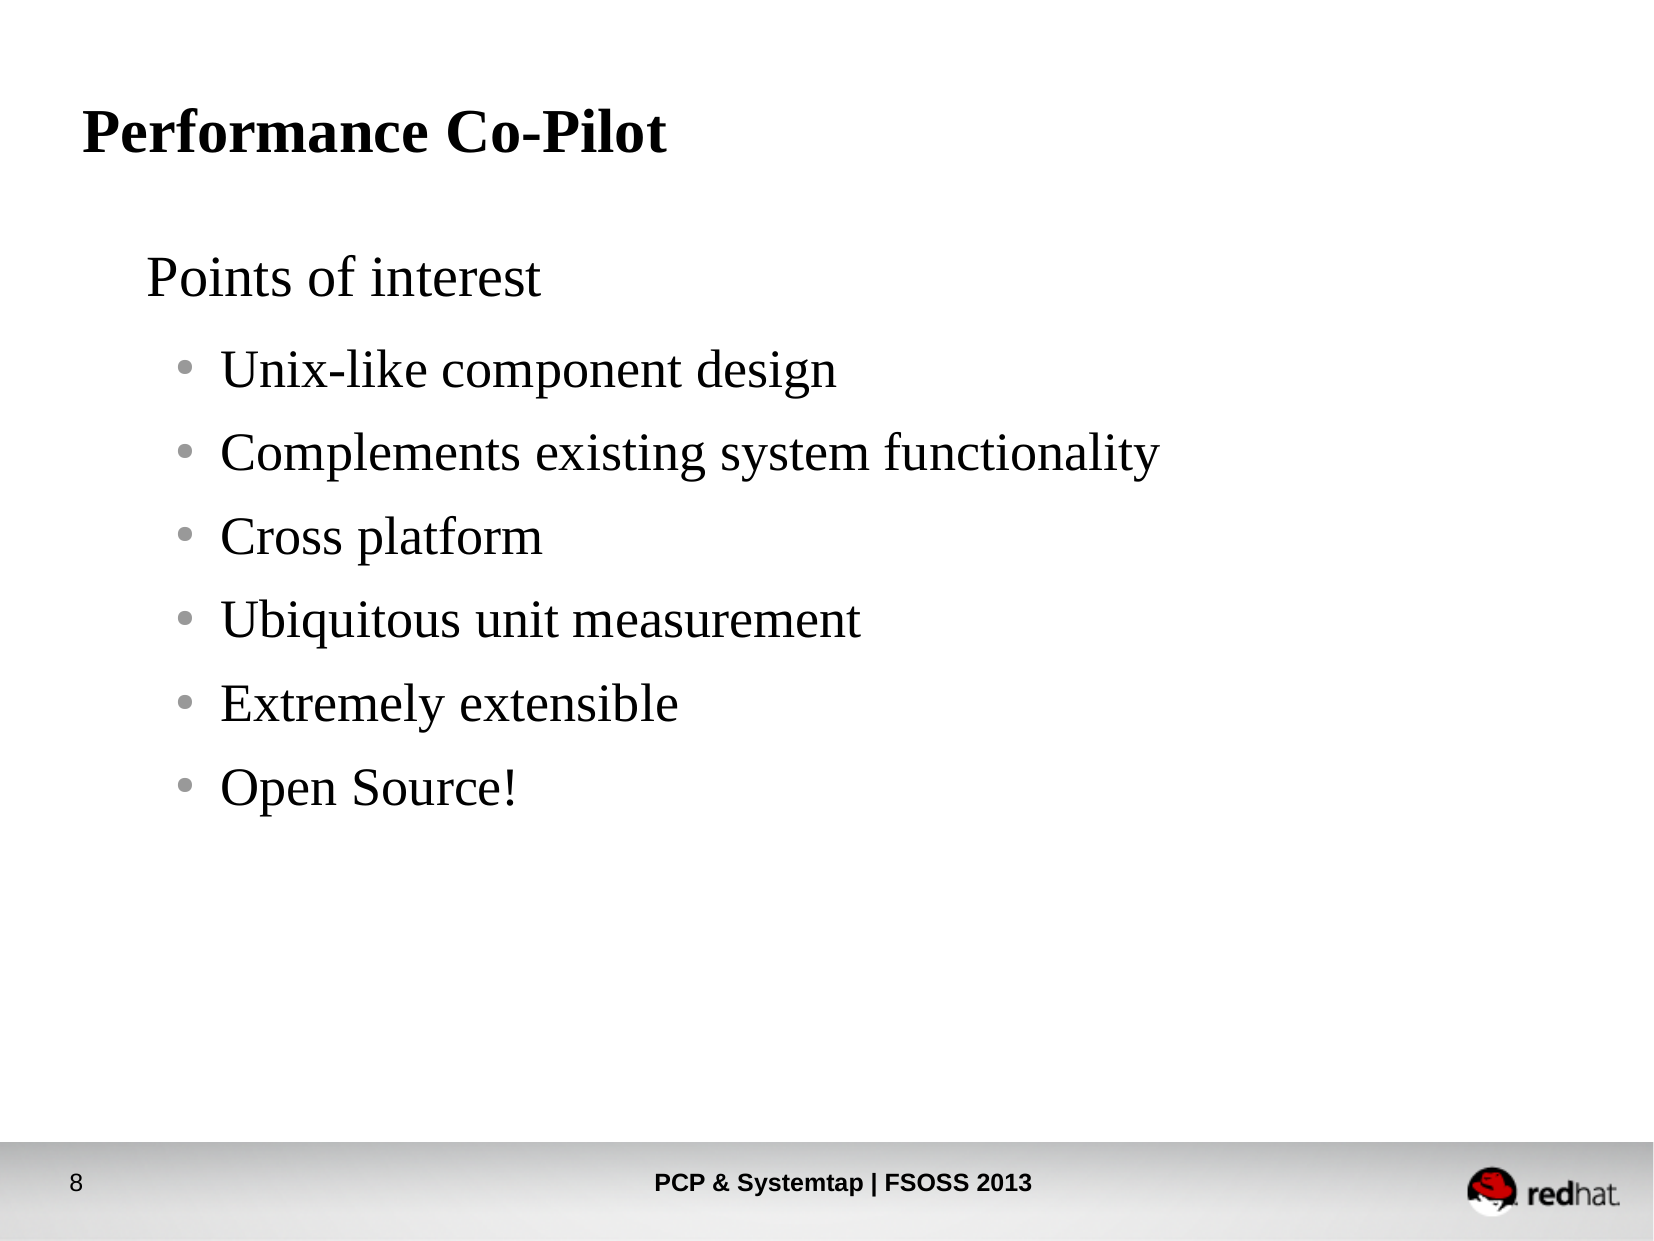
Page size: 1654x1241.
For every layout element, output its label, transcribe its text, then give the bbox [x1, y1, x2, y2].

list Points of interest Unix-like component design Complements existing system functionality Cross platform Ubiquitous unit measurement Extremely extensible Open Source! [86, 244, 1576, 1039]
picture [0, 1142, 1654, 1241]
title Performance Co-Pilot [82, 37, 1571, 226]
